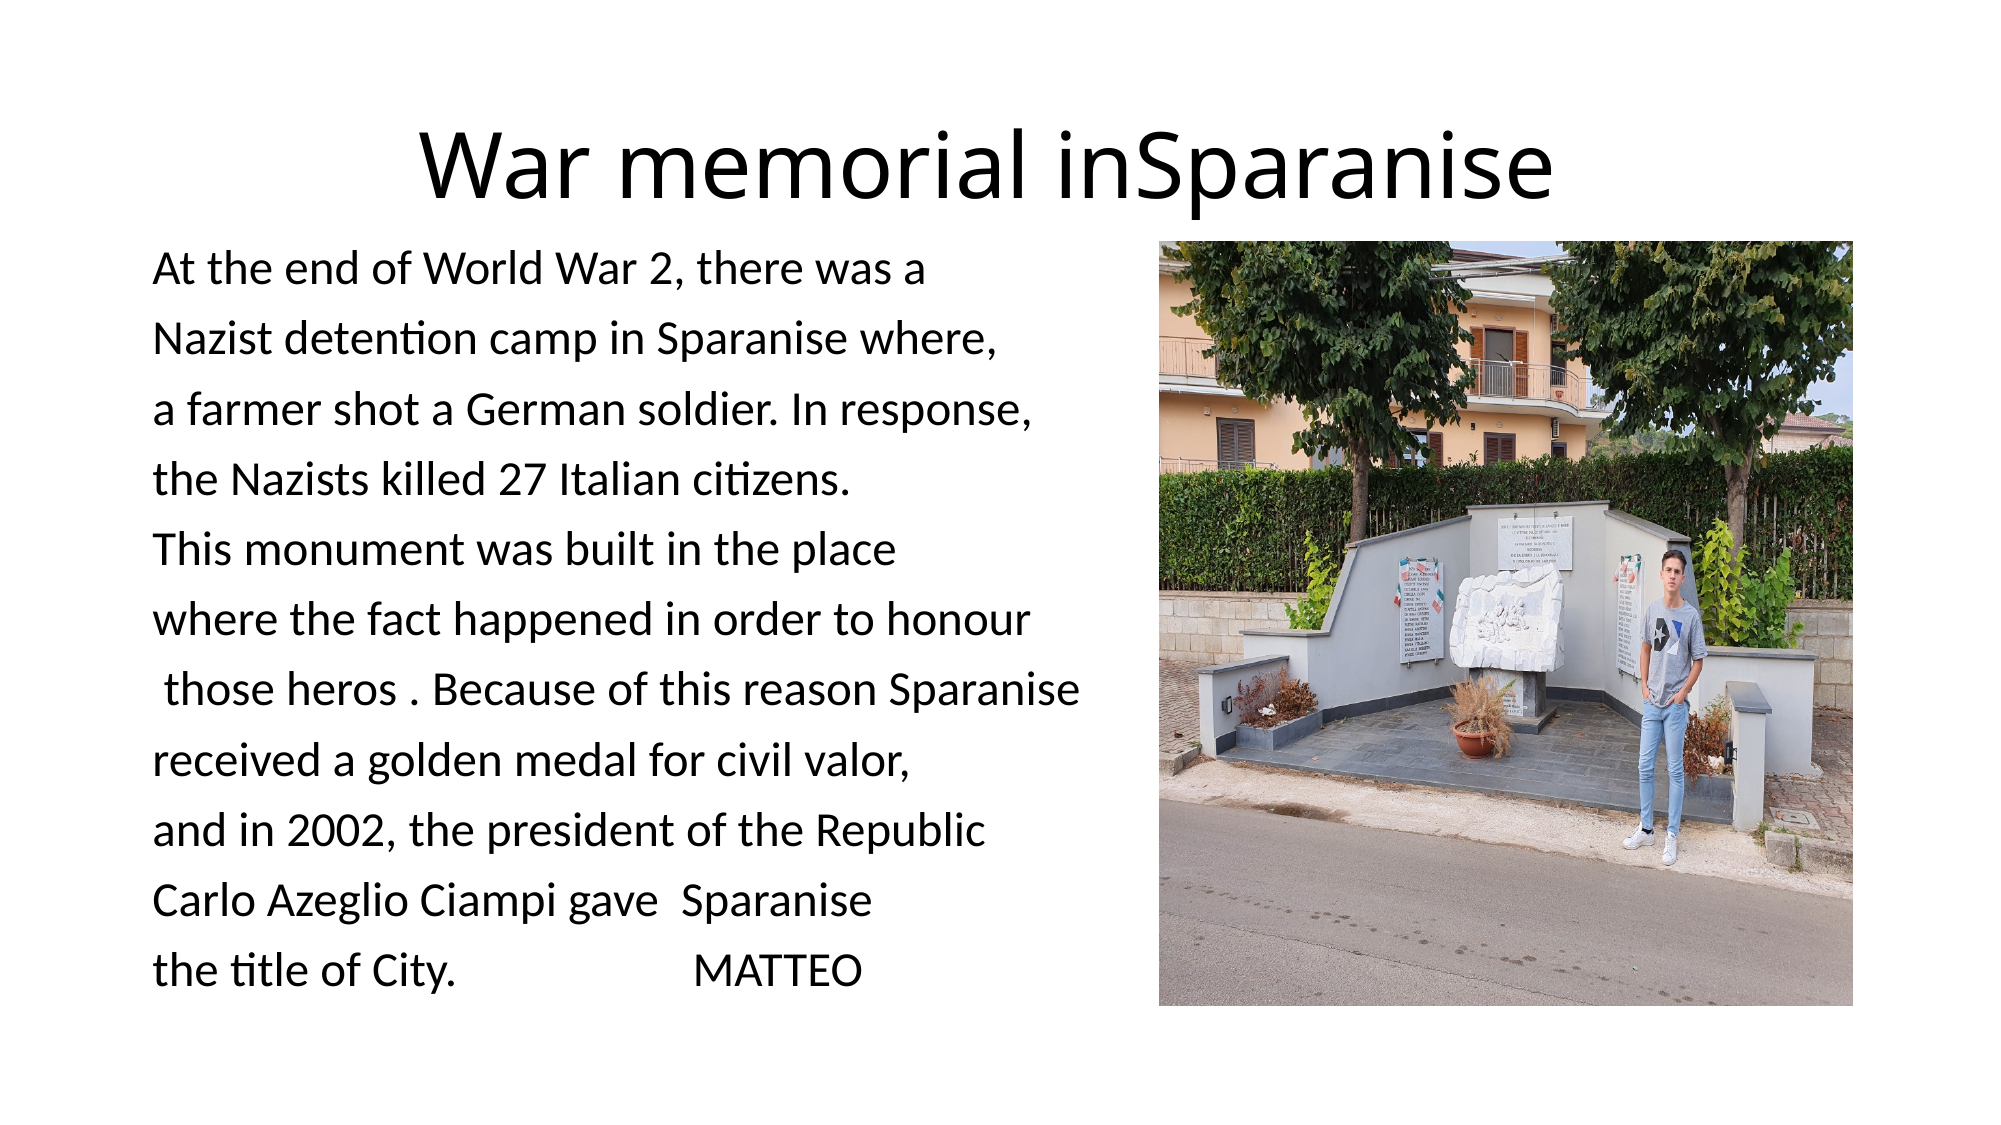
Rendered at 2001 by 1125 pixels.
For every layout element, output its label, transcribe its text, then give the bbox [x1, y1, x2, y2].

list At the end of World War 2, there was a Nazist detention camp in Sparanise where, a farmer shot a German soldier. In response, the Nazists killed 27 Italian citizens. This monument was built in the place where the fact happened in order to honour those heros . Because of this reason Sparanise received a golden medal for civil valor, and in 2002, the president of the Republic Carlo Azeglio Ciampi gave Sparanise the title of City. MATTEO [137, 234, 1863, 1014]
picture [1159, 241, 1853, 1006]
title War memorial inSparanise [137, 59, 1863, 234]
